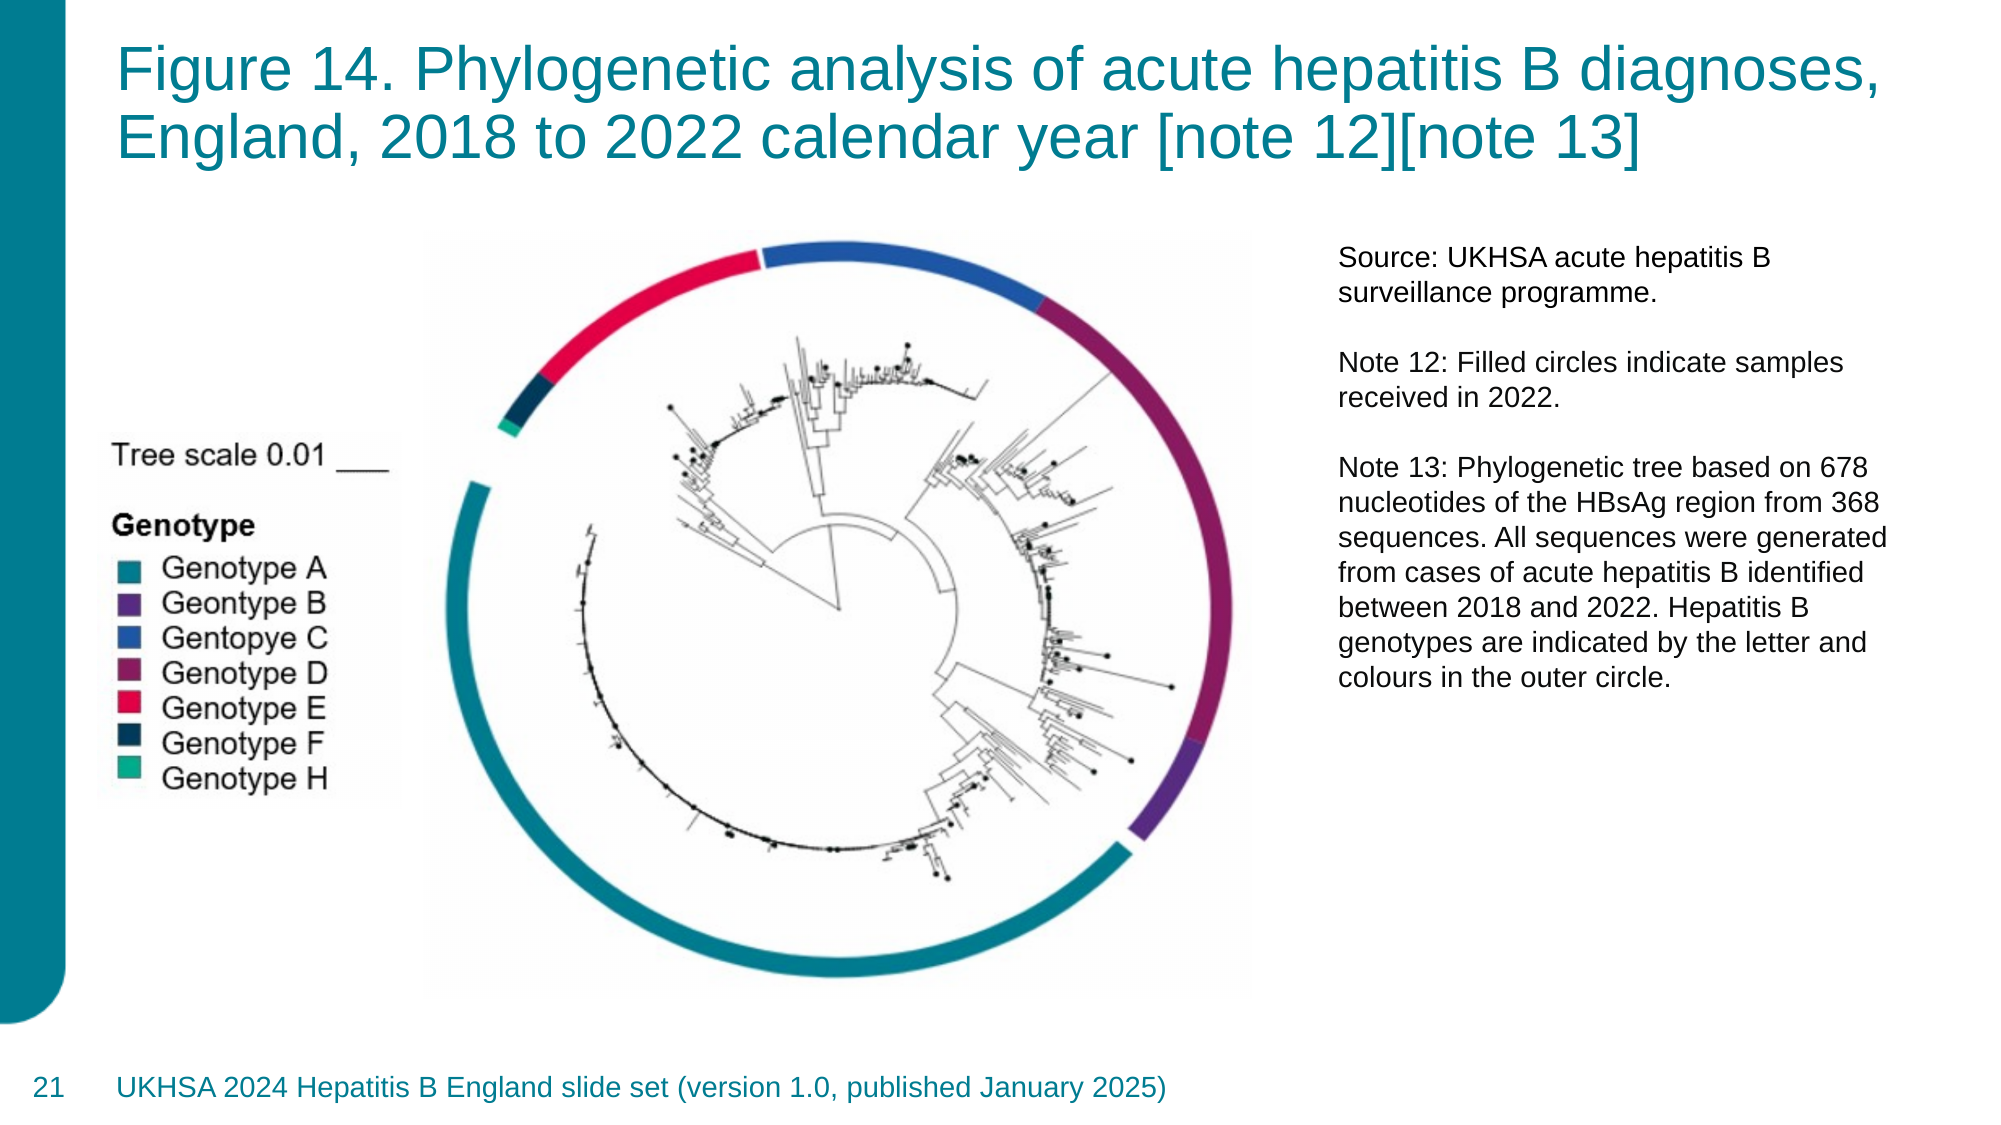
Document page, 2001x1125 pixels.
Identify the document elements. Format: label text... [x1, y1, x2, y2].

picture [97, 230, 1252, 999]
text_box Source: UKHSA acute hepatitis B surveillance programme. Note 12: Filled circles indicate samples received in 2022. Note 13: Phylogenetic tree based on 678 nucleotides of the HBsAg region from 368 sequences. All sequences were generated from cases of acute hepatitis B identified between 2018 and 2022. Hepatitis B genotypes are indicated by the letter and colours in the outer circle. [1323, 230, 1949, 741]
text_box [0, 1056, 98, 1117]
text_box UKHSA 2024 Hepatitis B England slide set (version 1.0, published January 2025) [101, 1055, 1743, 1116]
title Figure 14. Phylogenetic analysis of acute hepatitis B diagnoses, England, 2018 to 2022 calendar year [note 12][note 13] [101, 29, 1926, 189]
